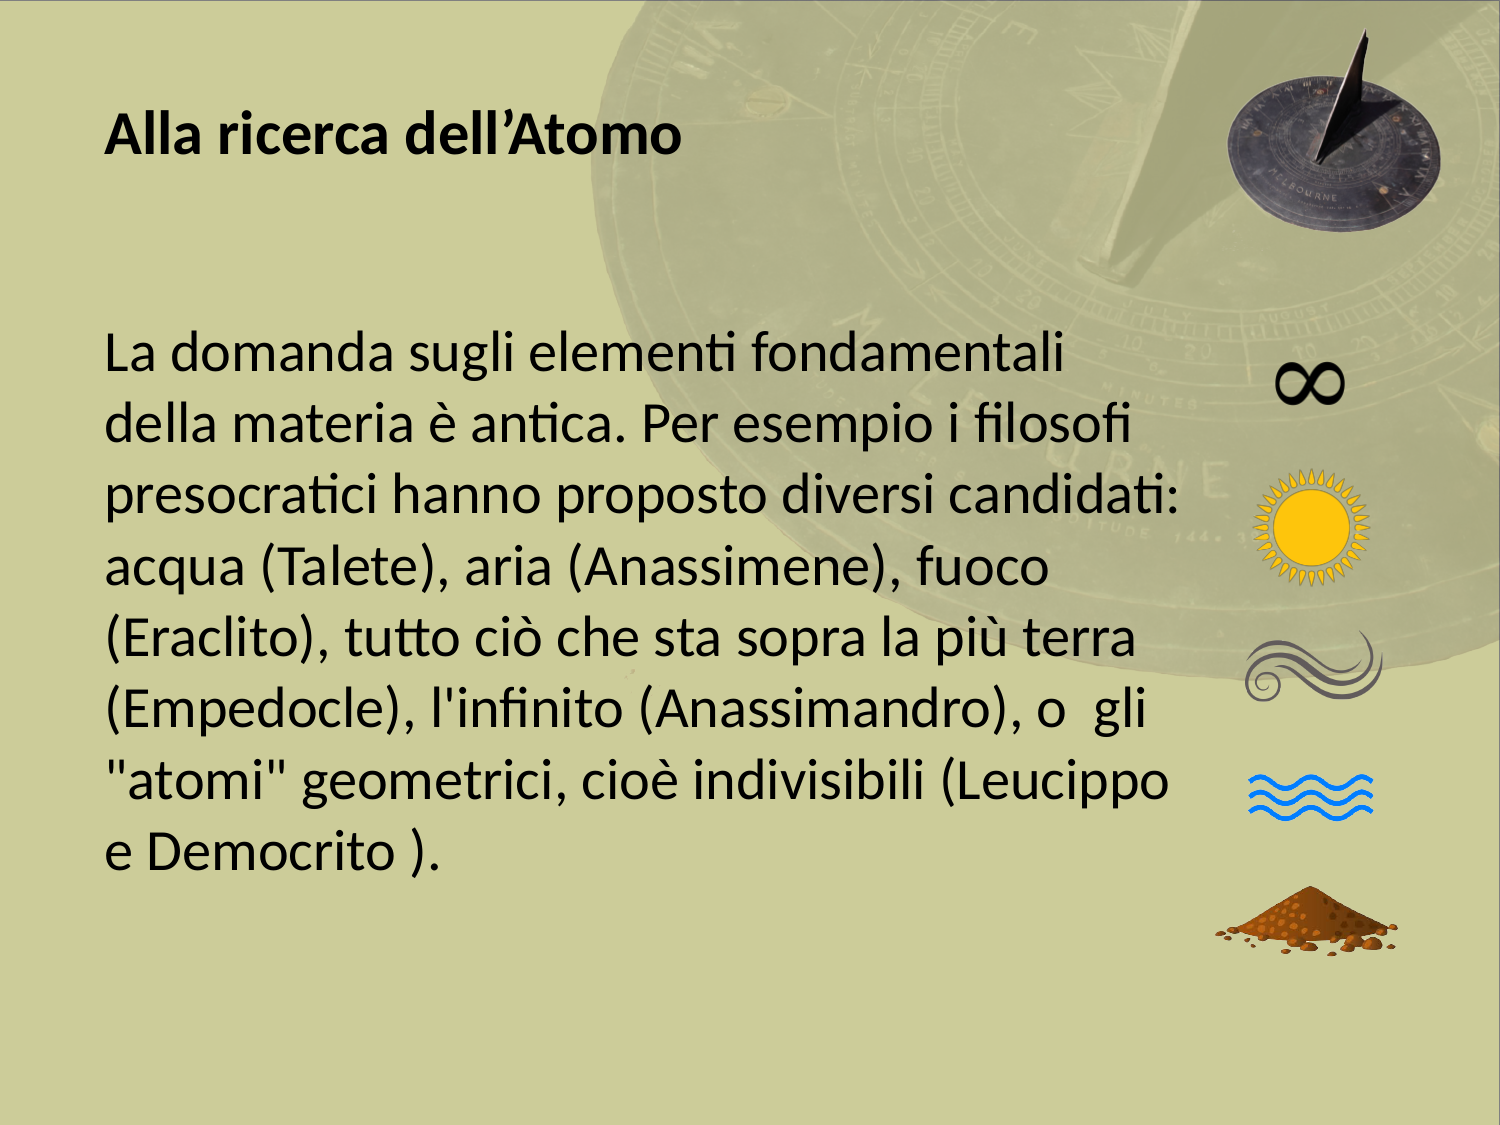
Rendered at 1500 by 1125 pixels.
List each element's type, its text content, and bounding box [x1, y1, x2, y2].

picture [1223, 468, 1401, 857]
picture [1215, 875, 1398, 967]
picture [1269, 356, 1352, 412]
picture [1128, 5, 1497, 252]
text_box La domanda sugli elementi fondamentali della materia è antica. Per esempio i filosofi presocratici hanno proposto diversi candidati: acqua (Talete), aria (Anassimene), fuoco (Eraclito), tutto ciò che sta sopra la più terra (Empedocle), l'infinito (Anassimandro), o gli "atomi" geometrici, cioè indivisibili (Leucippo e Democrito ). [104, 203, 1185, 991]
title Alla ricerca dell’Atomo [104, 72, 1128, 185]
